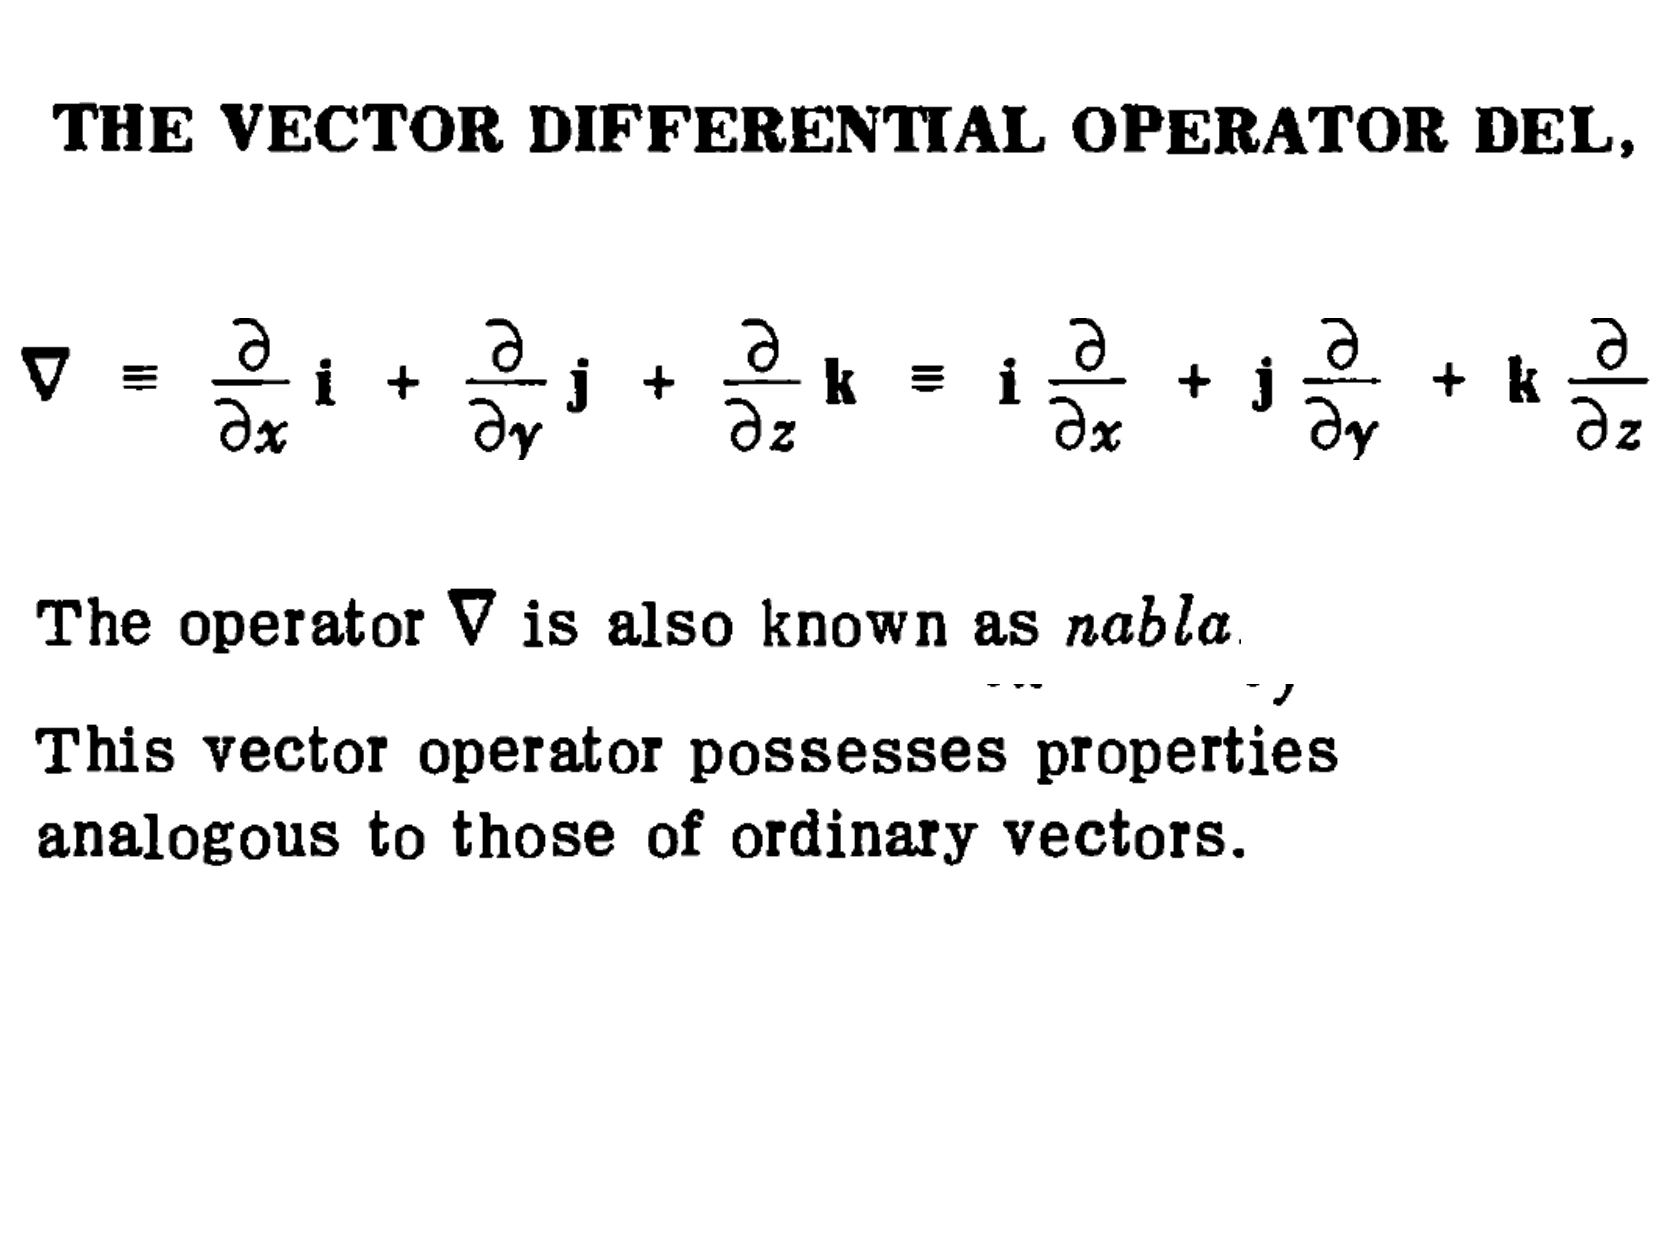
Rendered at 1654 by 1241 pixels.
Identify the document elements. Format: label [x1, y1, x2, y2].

picture [25, 806, 1252, 875]
picture [17, 684, 1347, 796]
picture [0, 318, 1654, 460]
picture [13, 578, 1241, 660]
picture [47, 60, 1637, 178]
